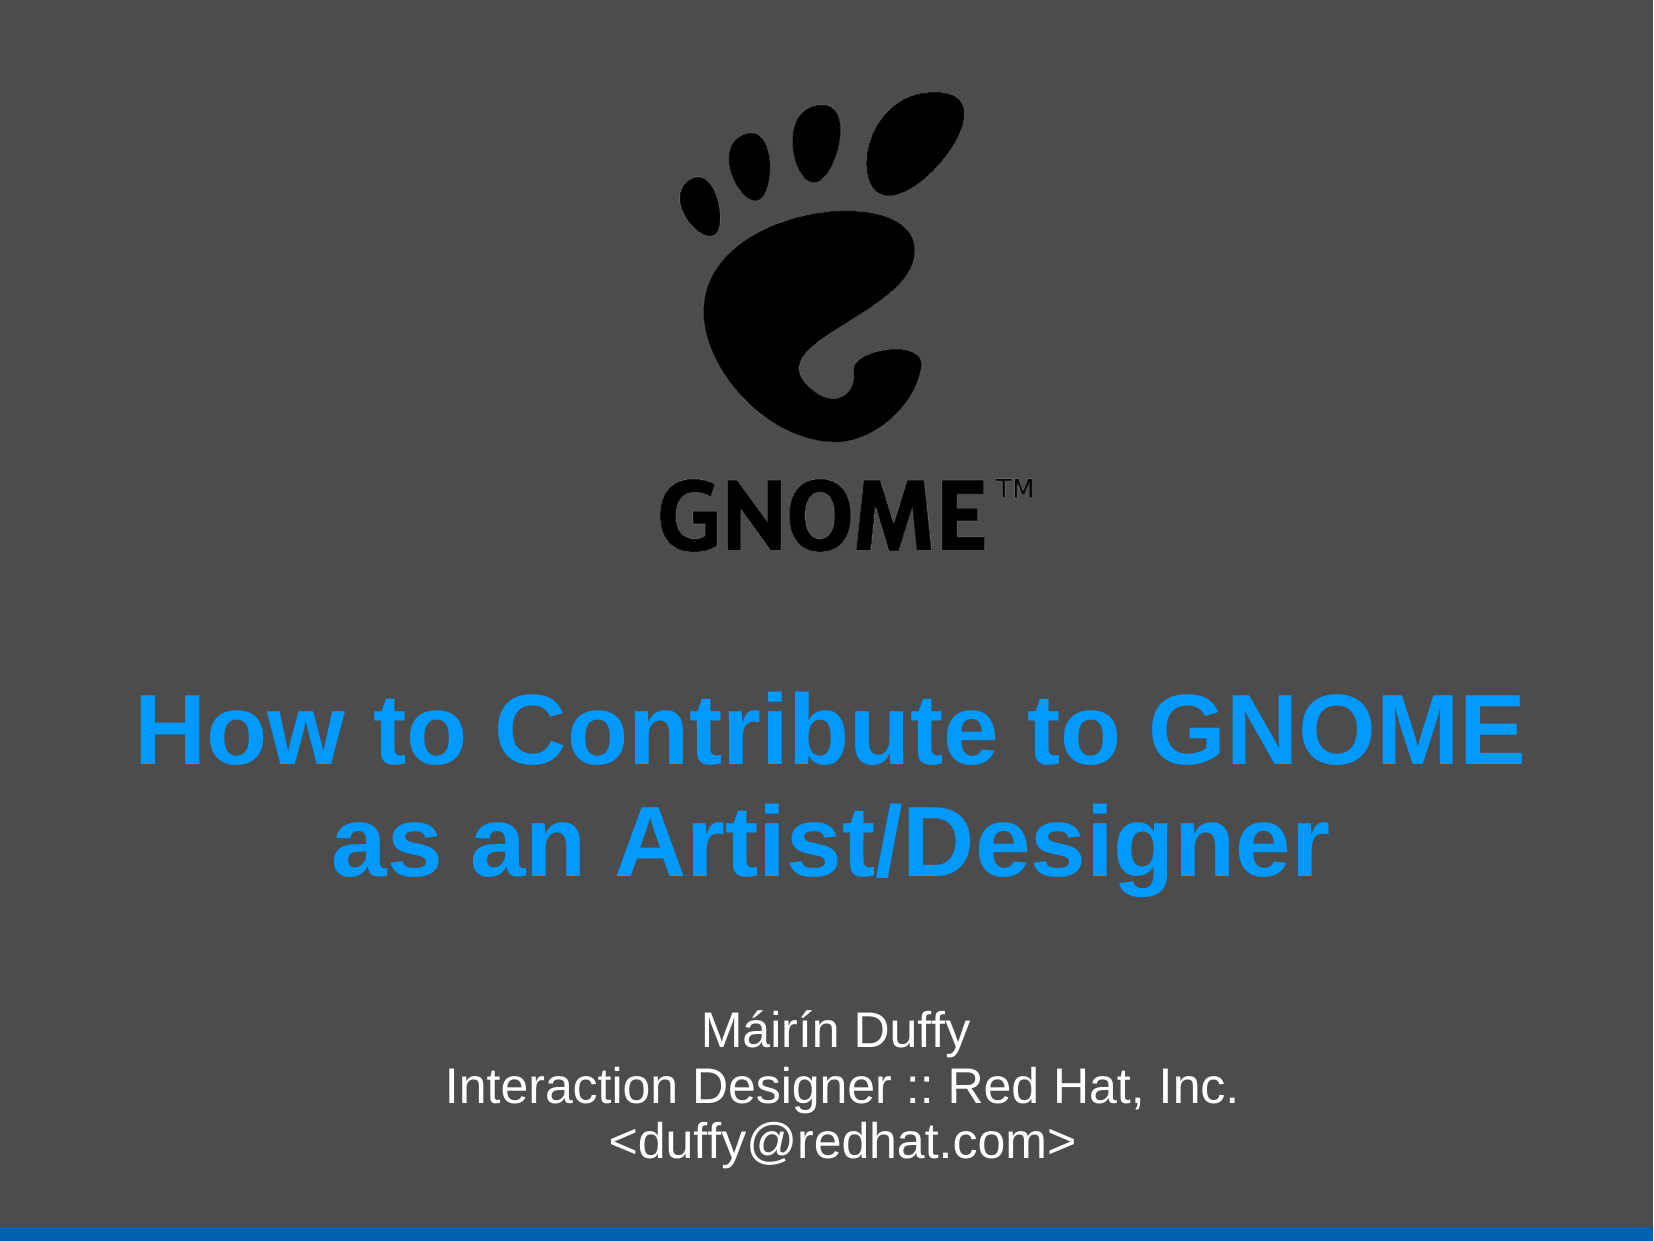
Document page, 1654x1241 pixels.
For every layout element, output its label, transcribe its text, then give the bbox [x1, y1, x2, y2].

picture [642, 74, 1050, 570]
title How to Contribute to GNOME as an Artist/Designer [125, 626, 1537, 946]
subtitle Máirín Duffy Interaction Designer :: Red Hat, Inc. <duffy@redhat.com> [37, 978, 1613, 1194]
